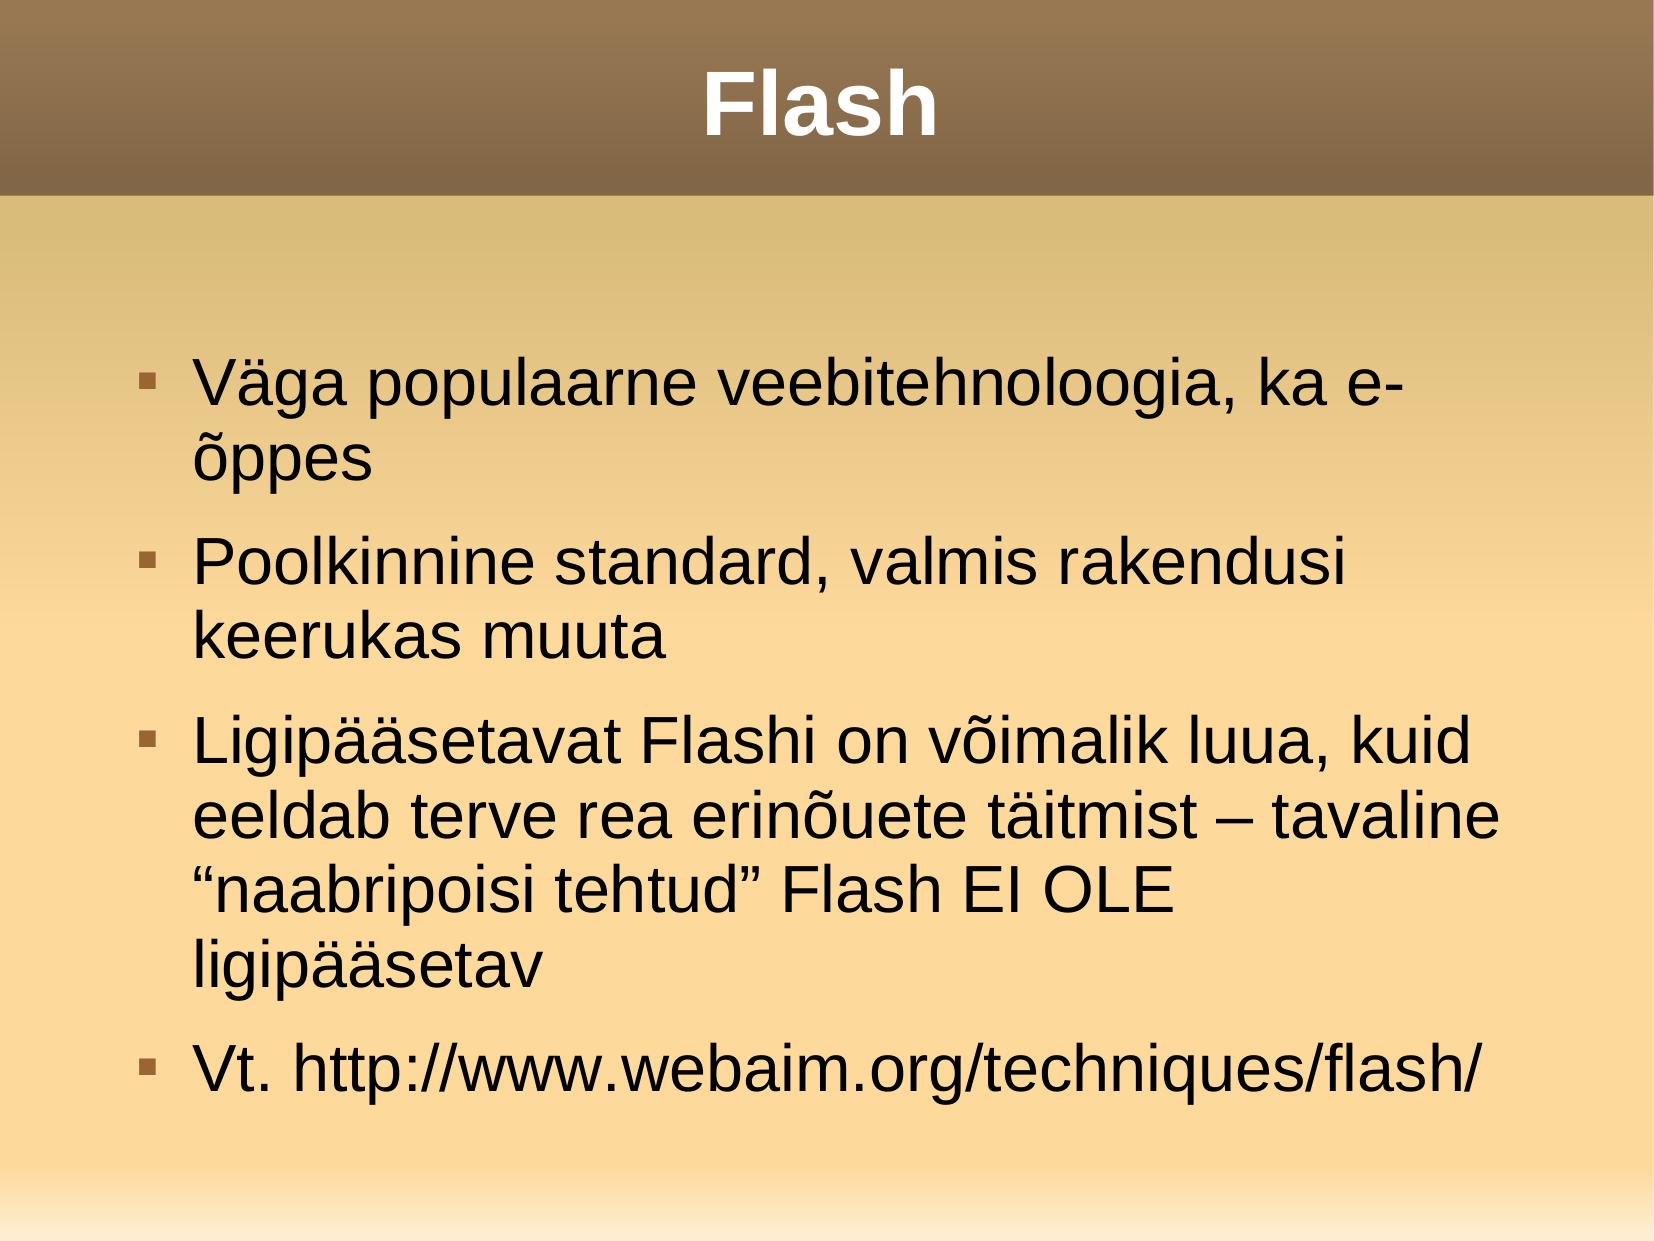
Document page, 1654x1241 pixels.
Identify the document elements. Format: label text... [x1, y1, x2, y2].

picture [0, 0, 1654, 1241]
title Flash [76, 0, 1565, 208]
list Väga populaarne veebitehnoloogia, ka e-õppes Poolkinnine standard, valmis rakendusi keerukas muuta Ligipääsetavat Flashi on võimalik luua, kuid eeldab terve rea erinõuete täitmist – tavaline “naabripoisi tehtud” Flash EI OLE ligipääsetav Vt. http://www.webaim.org/techniques/flash/ [121, 344, 1532, 1125]
